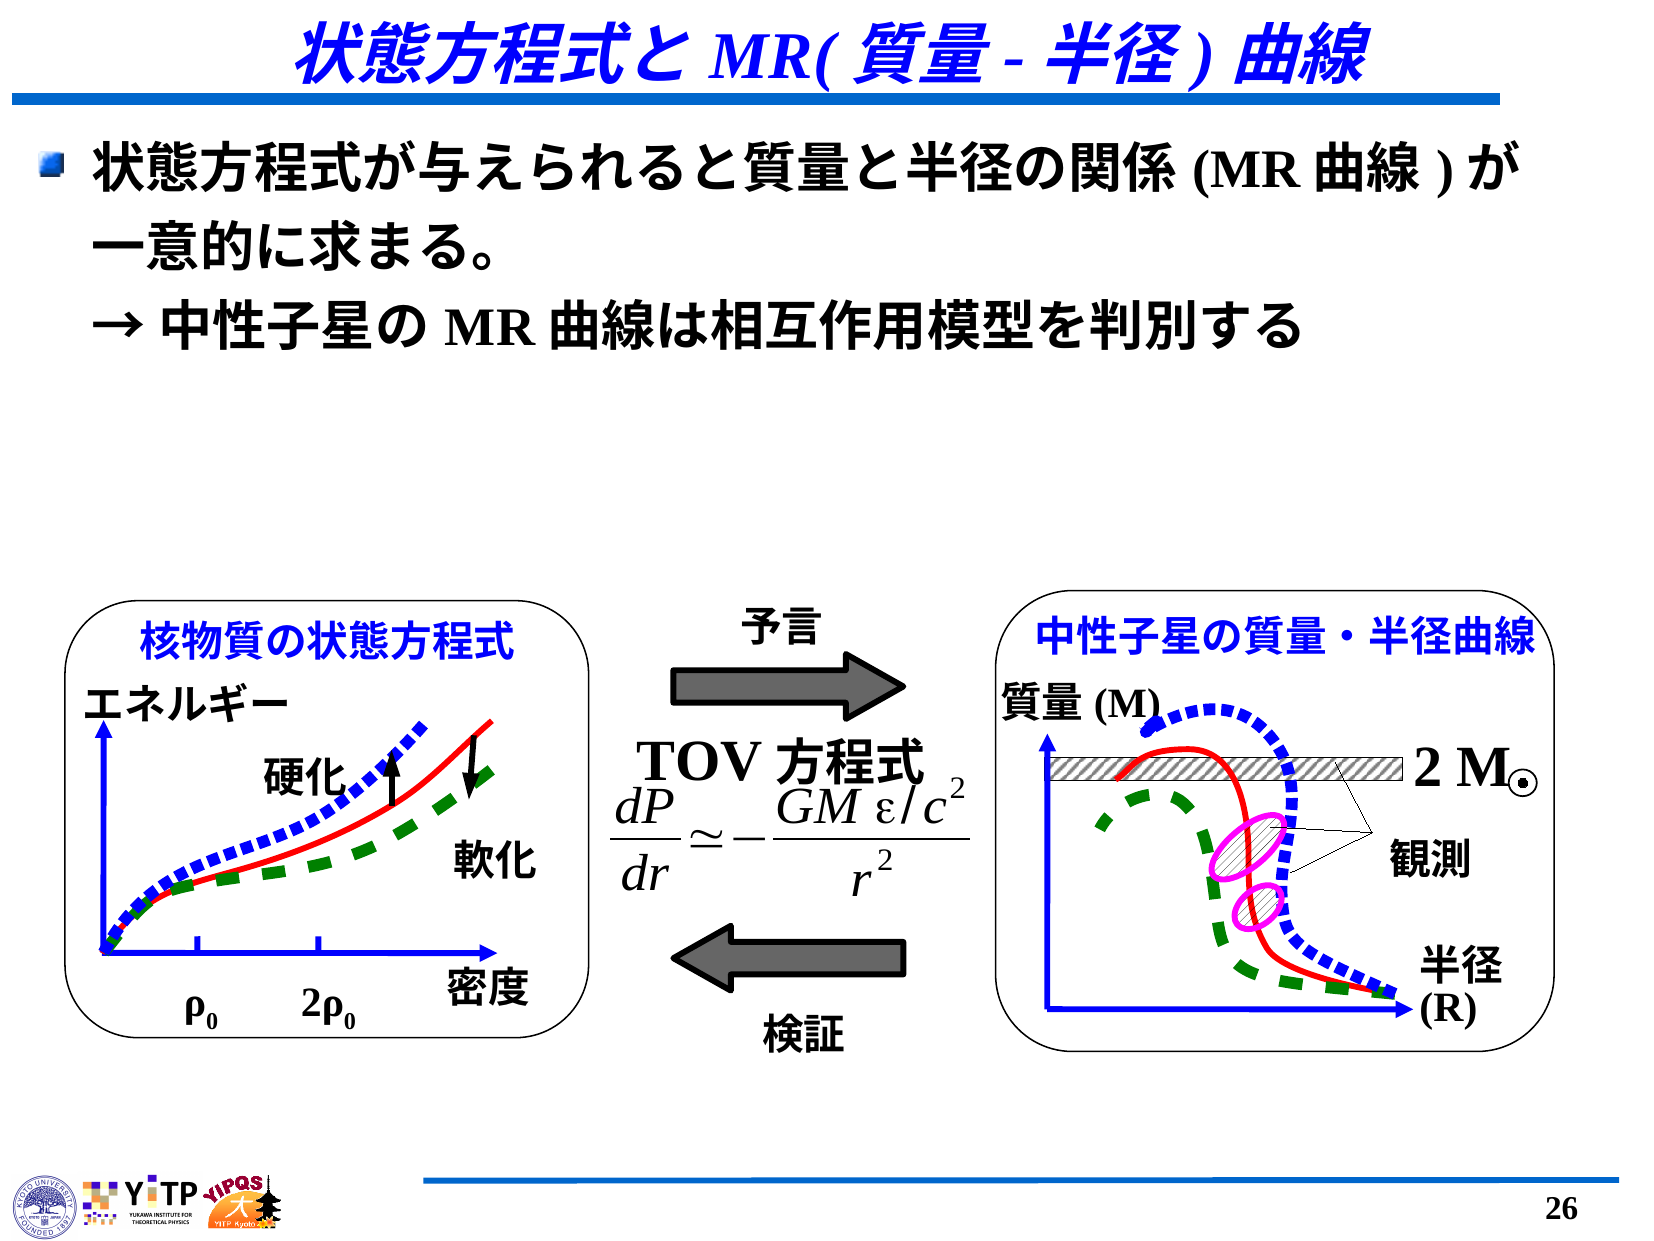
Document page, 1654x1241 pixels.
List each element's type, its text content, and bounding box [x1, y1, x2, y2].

text_box 予言 [740, 593, 832, 656]
text_box 密度 [446, 959, 585, 1013]
text_box [1222, 757, 1403, 781]
text_box 軟化 [453, 826, 545, 890]
text_box 質量(M) [1007, 714, 1033, 721]
text_box 検証 [762, 1001, 853, 1064]
title 状態方程式とMR(質量-半径)曲線 [0, 0, 1654, 99]
chart [601, 769, 978, 909]
list 状態方程式が与えられると質量と半径の関係(MR曲線)が 一意的に求まる。 → 中性子星のMR曲線は相互作用模型を判別する [20, 124, 1621, 1137]
text_box ρ0 [183, 966, 259, 1026]
text_box [1051, 757, 1136, 781]
text_box [1211, 815, 1285, 880]
text_box [673, 925, 904, 991]
text_box 観測 [1389, 825, 1528, 892]
text_box ρ0 [210, 1014, 214, 1026]
text_box TOV方程式 [636, 722, 961, 838]
text_box [1518, 778, 1528, 788]
picture [11, 1170, 281, 1241]
text_box 半径 (R) [1419, 936, 1538, 1036]
text_box 2ρ0 [300, 966, 398, 1026]
text_box エネルギー [82, 670, 331, 734]
text_box 質量(M) [1000, 674, 1182, 721]
text_box 硬化 [263, 744, 371, 807]
text_box 2 M [1413, 734, 1566, 808]
text_box [673, 654, 904, 719]
text_box 核物質の状態方程式 [125, 606, 531, 673]
text_box [1234, 885, 1282, 930]
text_box 中性子星の質量・半径曲線 [1020, 602, 1551, 668]
text_box [1121, 757, 1231, 781]
